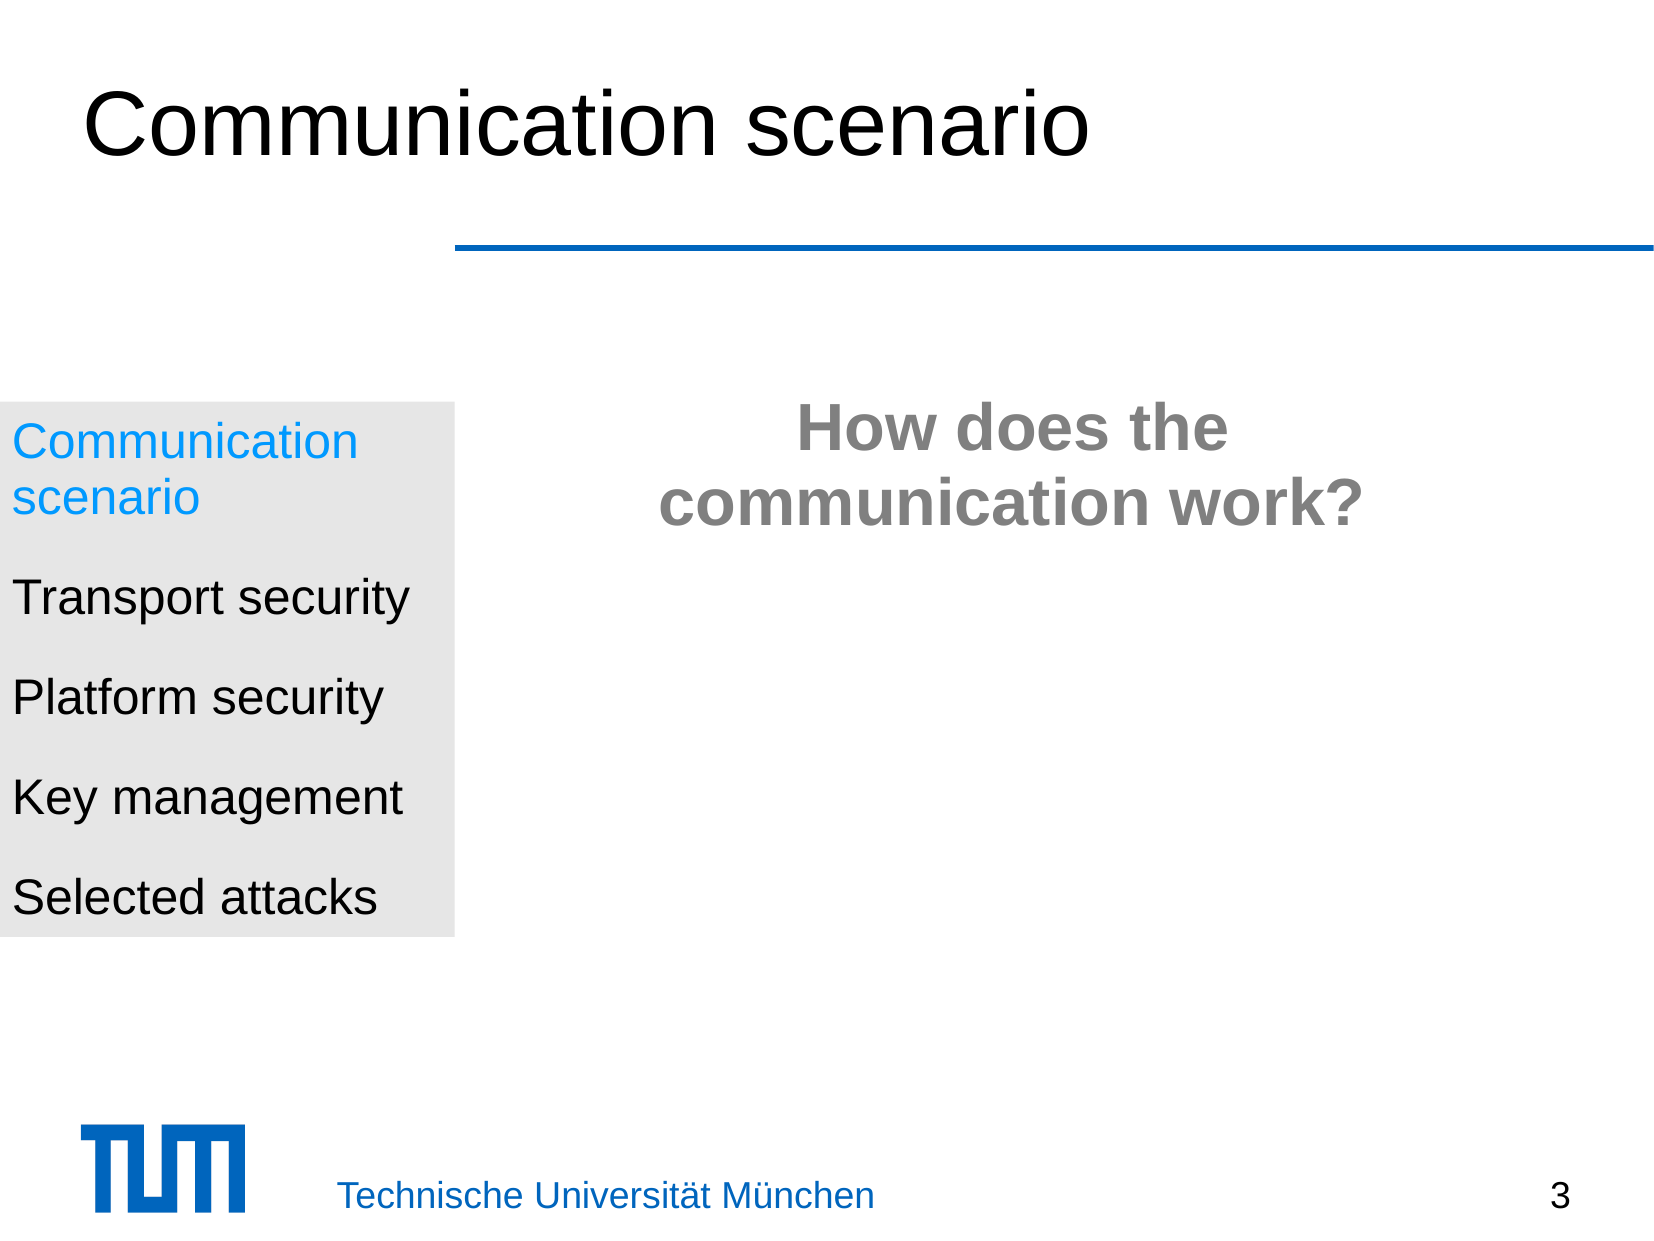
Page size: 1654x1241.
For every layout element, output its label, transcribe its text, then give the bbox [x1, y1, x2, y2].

list How does the communication work? [454, 389, 1571, 1209]
title Communication scenario [82, 19, 1571, 228]
picture [80, 1124, 245, 1213]
text_box Communication scenario Transport security Platform security Key management Selected attacks [0, 401, 455, 937]
